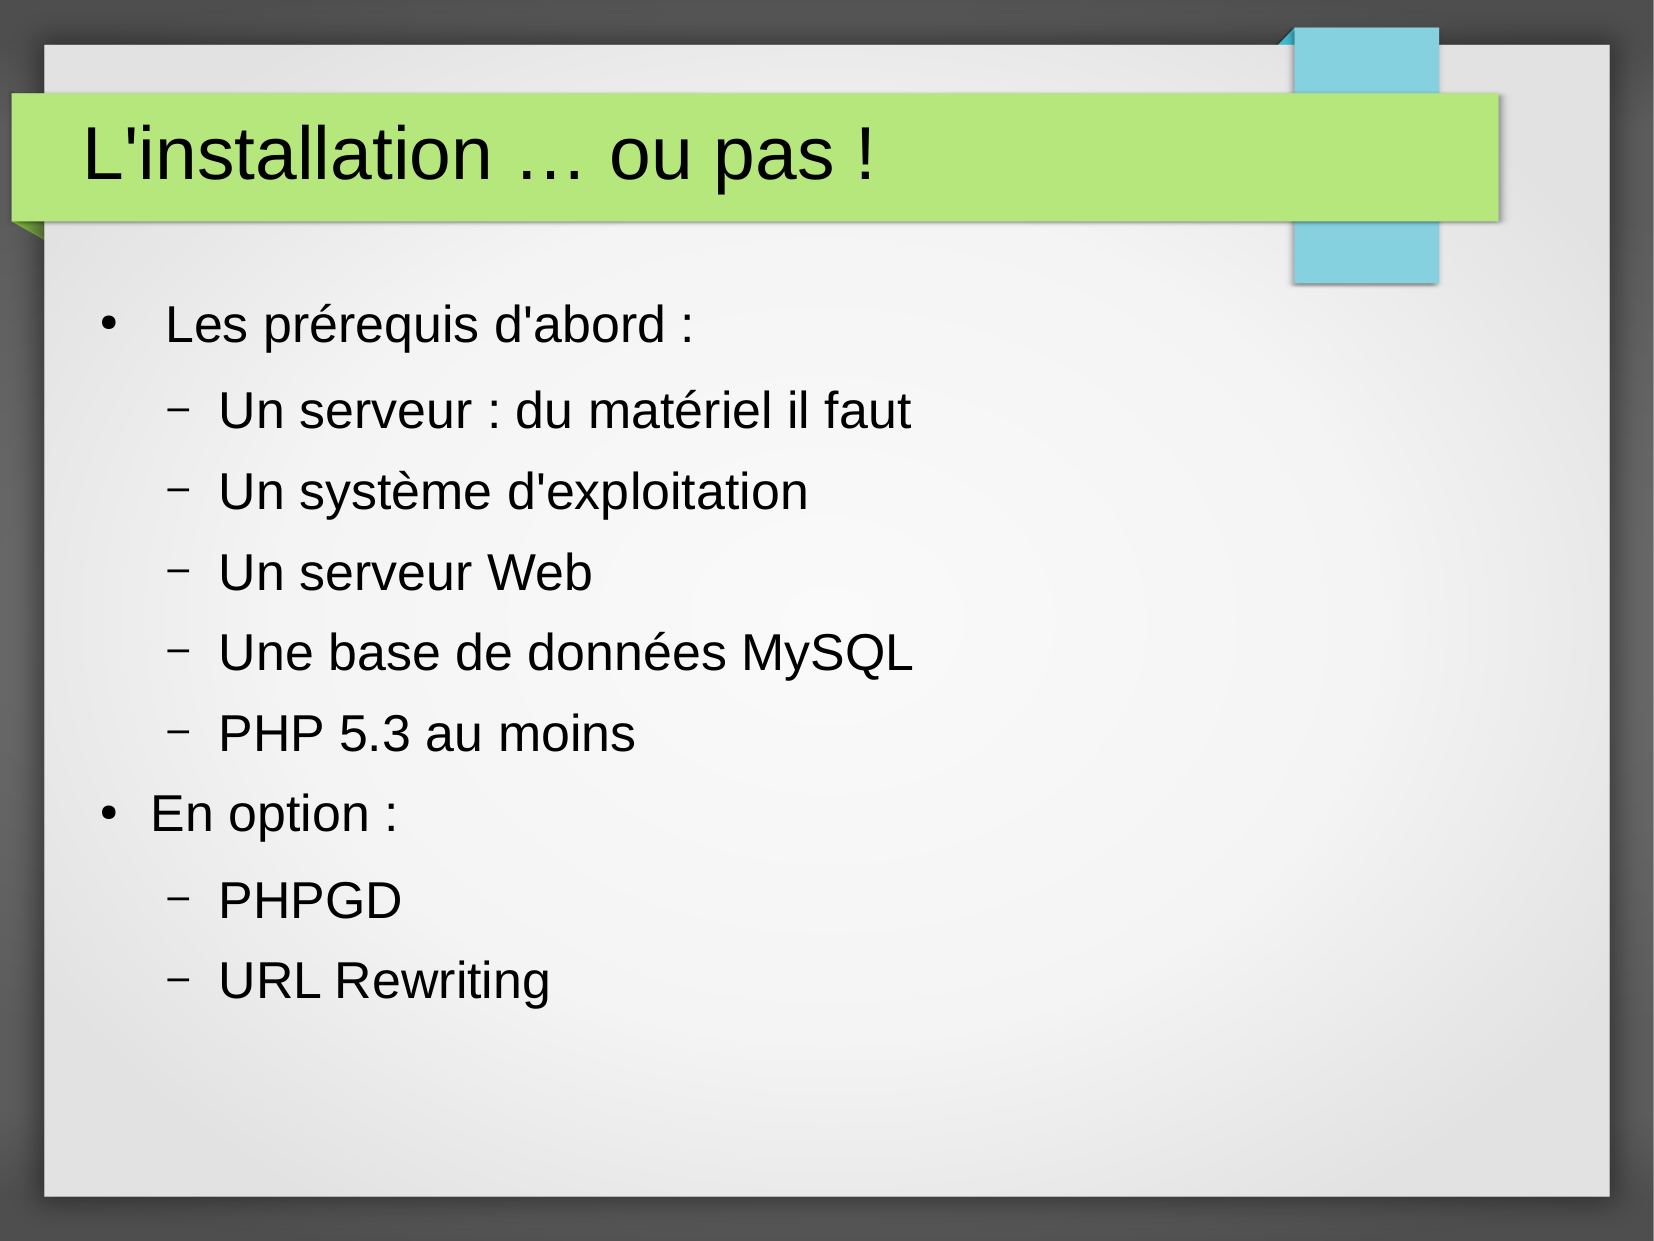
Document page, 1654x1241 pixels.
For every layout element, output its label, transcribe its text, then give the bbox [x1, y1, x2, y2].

list Les prérequis d'abord : Un serveur : du matériel il faut Un système d'exploitation Un serveur Web Une base de données MySQL PHP 5.3 au moins En option : PHPGD URL Rewriting [82, 295, 1571, 1015]
title L'installation … ou pas ! [82, 94, 1264, 213]
picture [0, 0, 1654, 1241]
